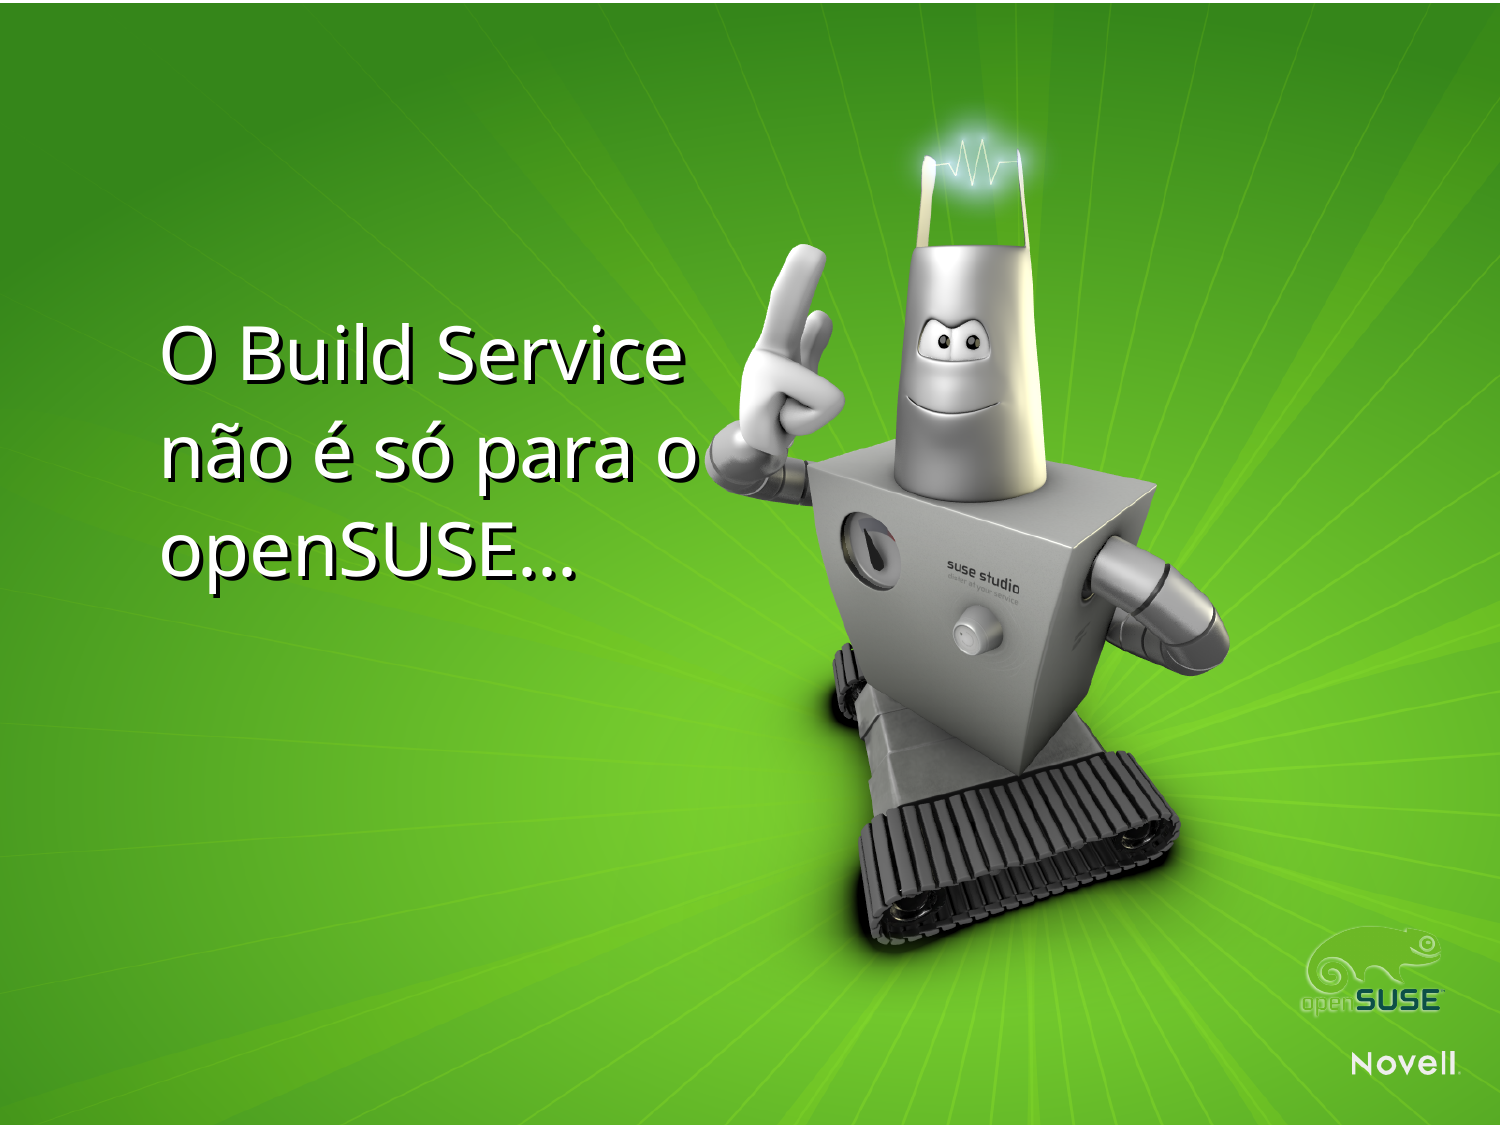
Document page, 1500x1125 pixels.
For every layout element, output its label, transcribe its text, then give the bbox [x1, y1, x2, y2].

title O Build Service não é só para o openSUSE... [158, 161, 798, 736]
picture [0, 3, 1500, 1125]
